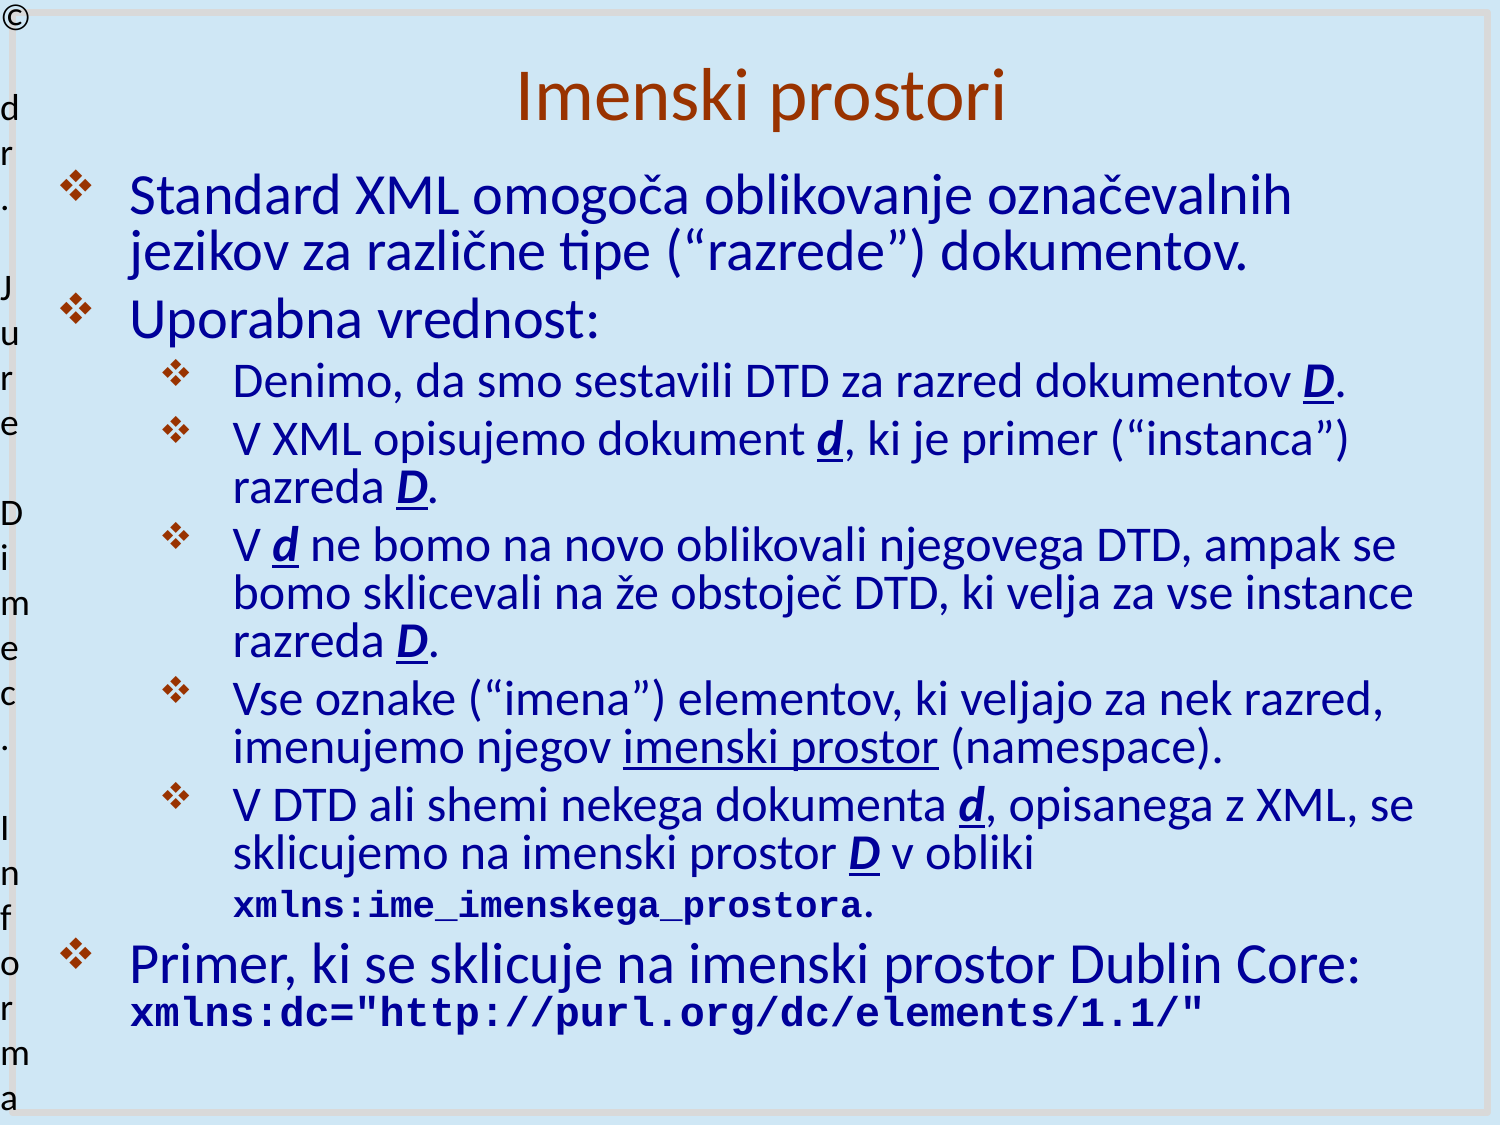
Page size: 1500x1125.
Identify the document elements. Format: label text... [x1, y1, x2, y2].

list Standard XML omogoča oblikovanje označevalnih jezikov za različne tipe (“razrede”) dokumentov. Uporabna vrednost: Denimo, da smo sestavili DTD za razred dokumentov D. V XML opisujemo dokument d, ki je primer (“instanca”) razreda D. V d ne bomo na novo oblikovali njegovega DTD, ampak se bomo sklicevali na že obstoječ DTD, ki velja za vse instance razreda D. Vse oznake (“imena”) elementov, ki veljajo za nek razred, imenujemo njegov imenski prostor (namespace). V DTD ali shemi nekega dokumenta d, opisanega z XML, se sklicujemo na imenski prostor D v obliki xmlns:ime_imenskega_prostora. Primer, ki se sklicuje na imenski prostor Dublin Core: xmlns:dc="http://purl.org/dc/elements/1.1/" [41, 162, 1471, 1075]
title Imenski prostori [53, 31, 1471, 150]
